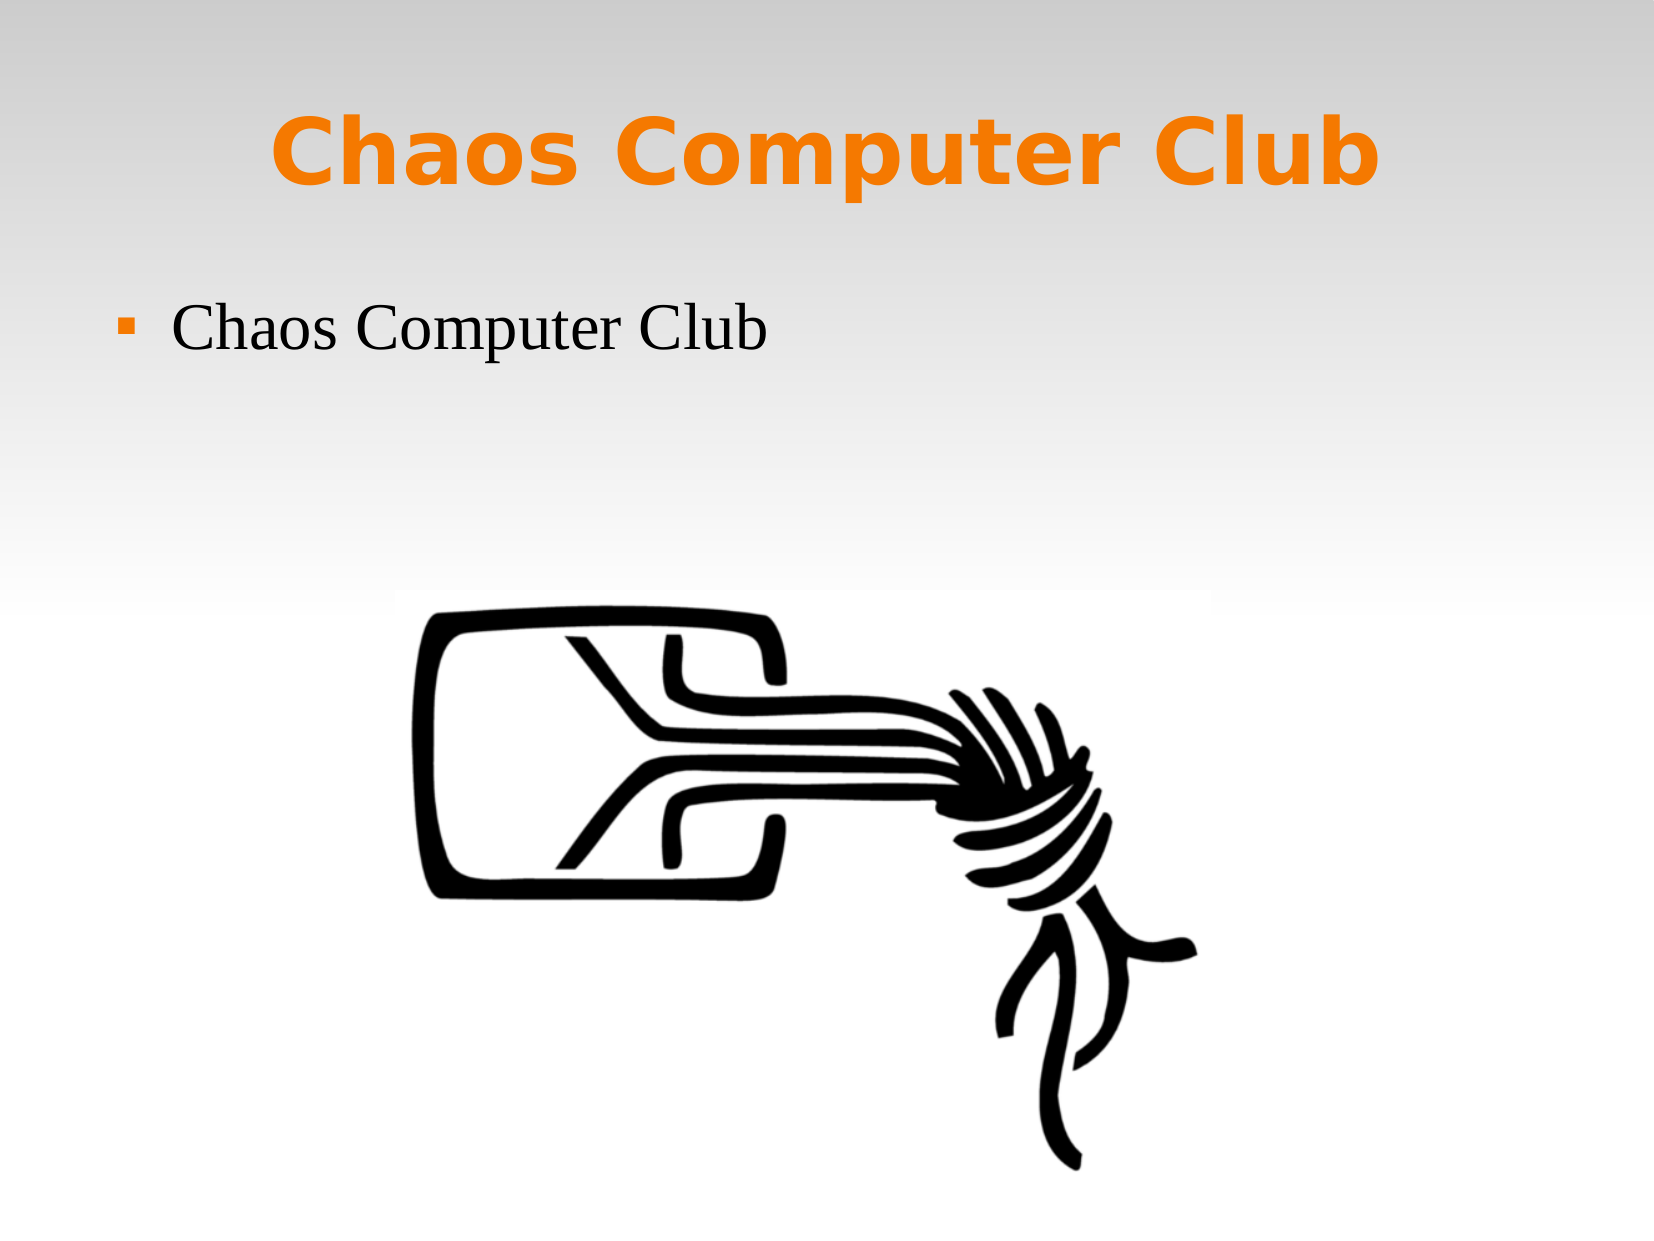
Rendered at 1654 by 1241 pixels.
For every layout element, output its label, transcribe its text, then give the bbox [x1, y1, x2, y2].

title Chaos Computer Club [82, 56, 1571, 250]
list Chaos Computer Club [82, 290, 1571, 1094]
picture [395, 590, 1211, 1182]
